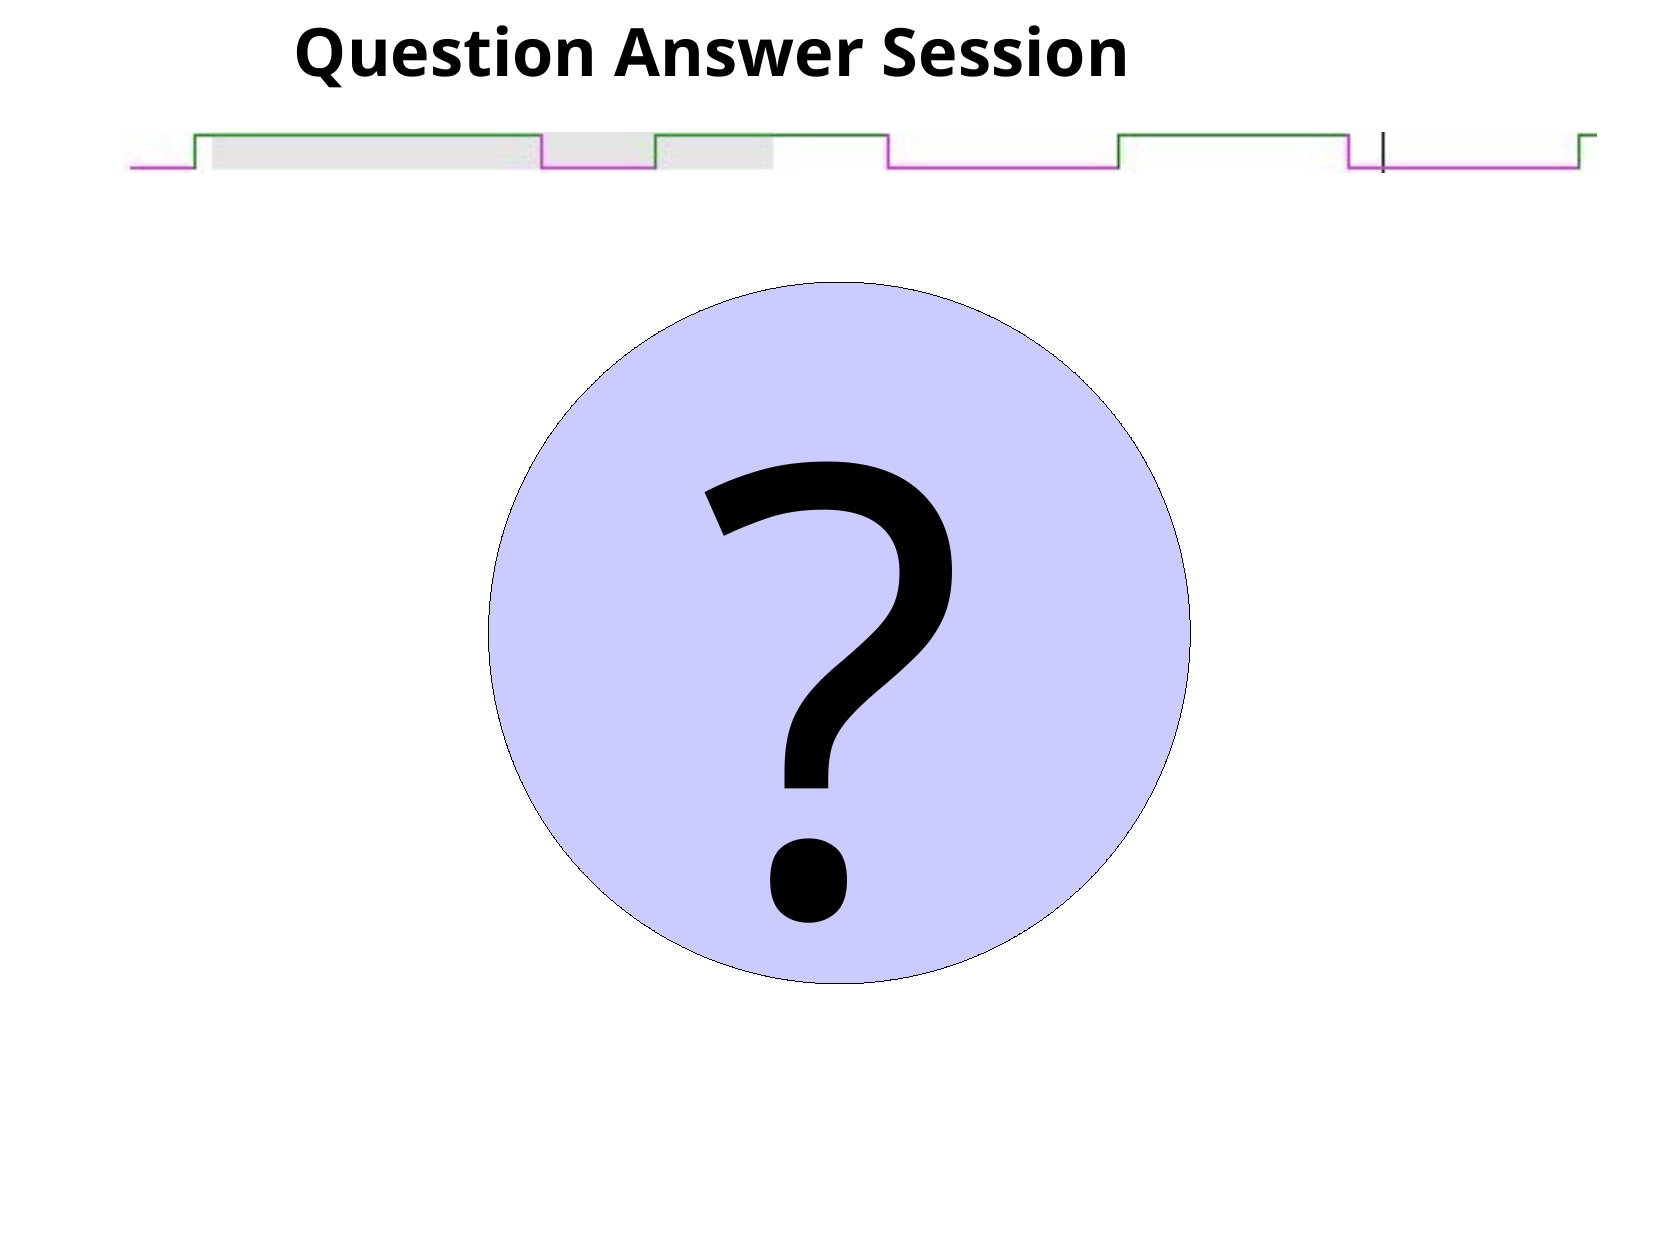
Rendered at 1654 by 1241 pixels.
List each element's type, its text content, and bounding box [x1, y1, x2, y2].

picture [123, 132, 1597, 173]
text_box ? [697, 245, 1080, 1022]
text_box [488, 312, 697, 954]
text_box [1080, 377, 1191, 889]
text_box Question Answer Session [293, 5, 1476, 113]
